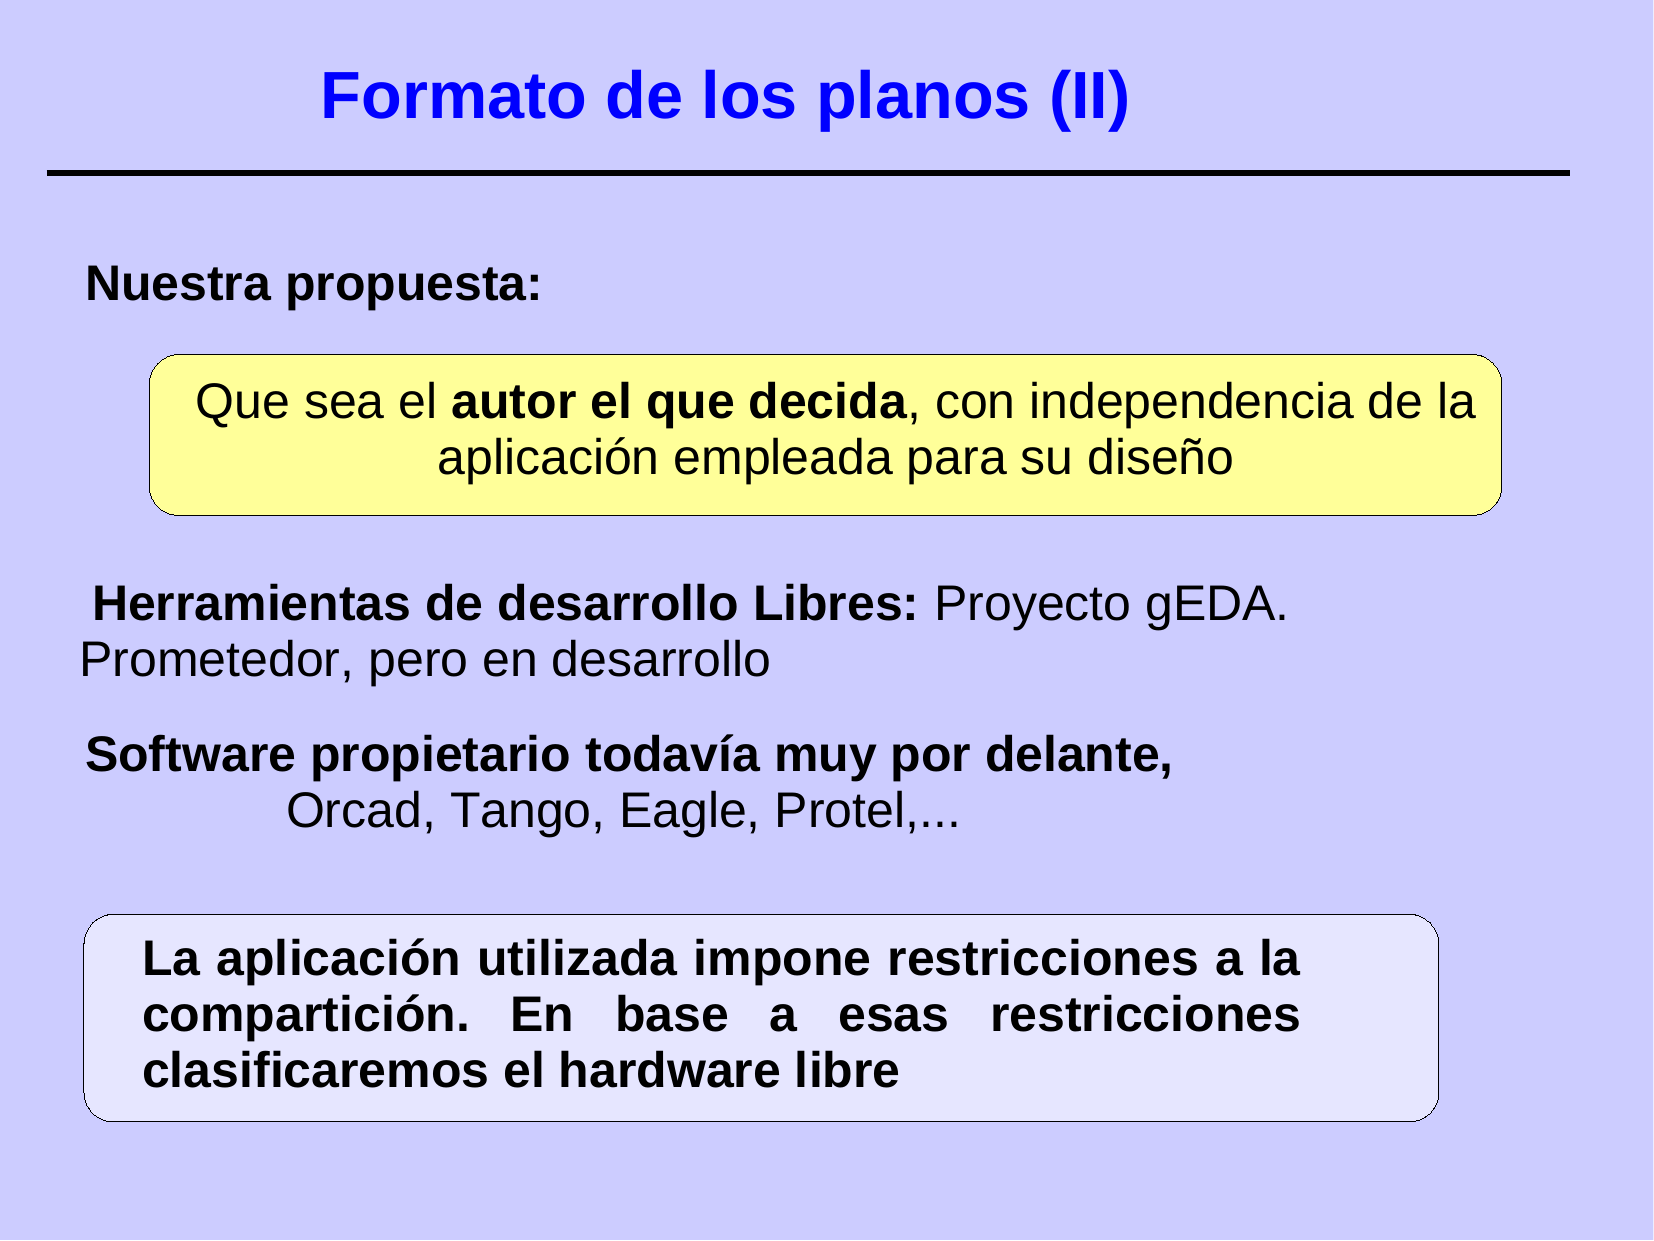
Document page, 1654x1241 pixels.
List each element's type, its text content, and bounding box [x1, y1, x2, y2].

title Formato de los planos (II) [88, 0, 1364, 178]
text_box Que sea el autor el que decida, con independencia de la aplicación empleada para su diseño [195, 373, 1488, 486]
text_box Nuestra propuesta: [72, 255, 591, 322]
text_box Software propietario todavía muy por delante, Orcad, Tango, Eagle, Protel,... [72, 726, 1216, 875]
text_box Herramientas de desarrollo Libres: Proyecto gEDA. Prometedor, pero en desarrollo [79, 575, 1388, 690]
text_box [149, 354, 1502, 516]
text_box [83, 914, 1439, 1122]
text_box La aplicación utilizada impone restricciones a la compartición. En base a esas restricciones clasificaremos el hardware libre [142, 930, 1393, 1100]
